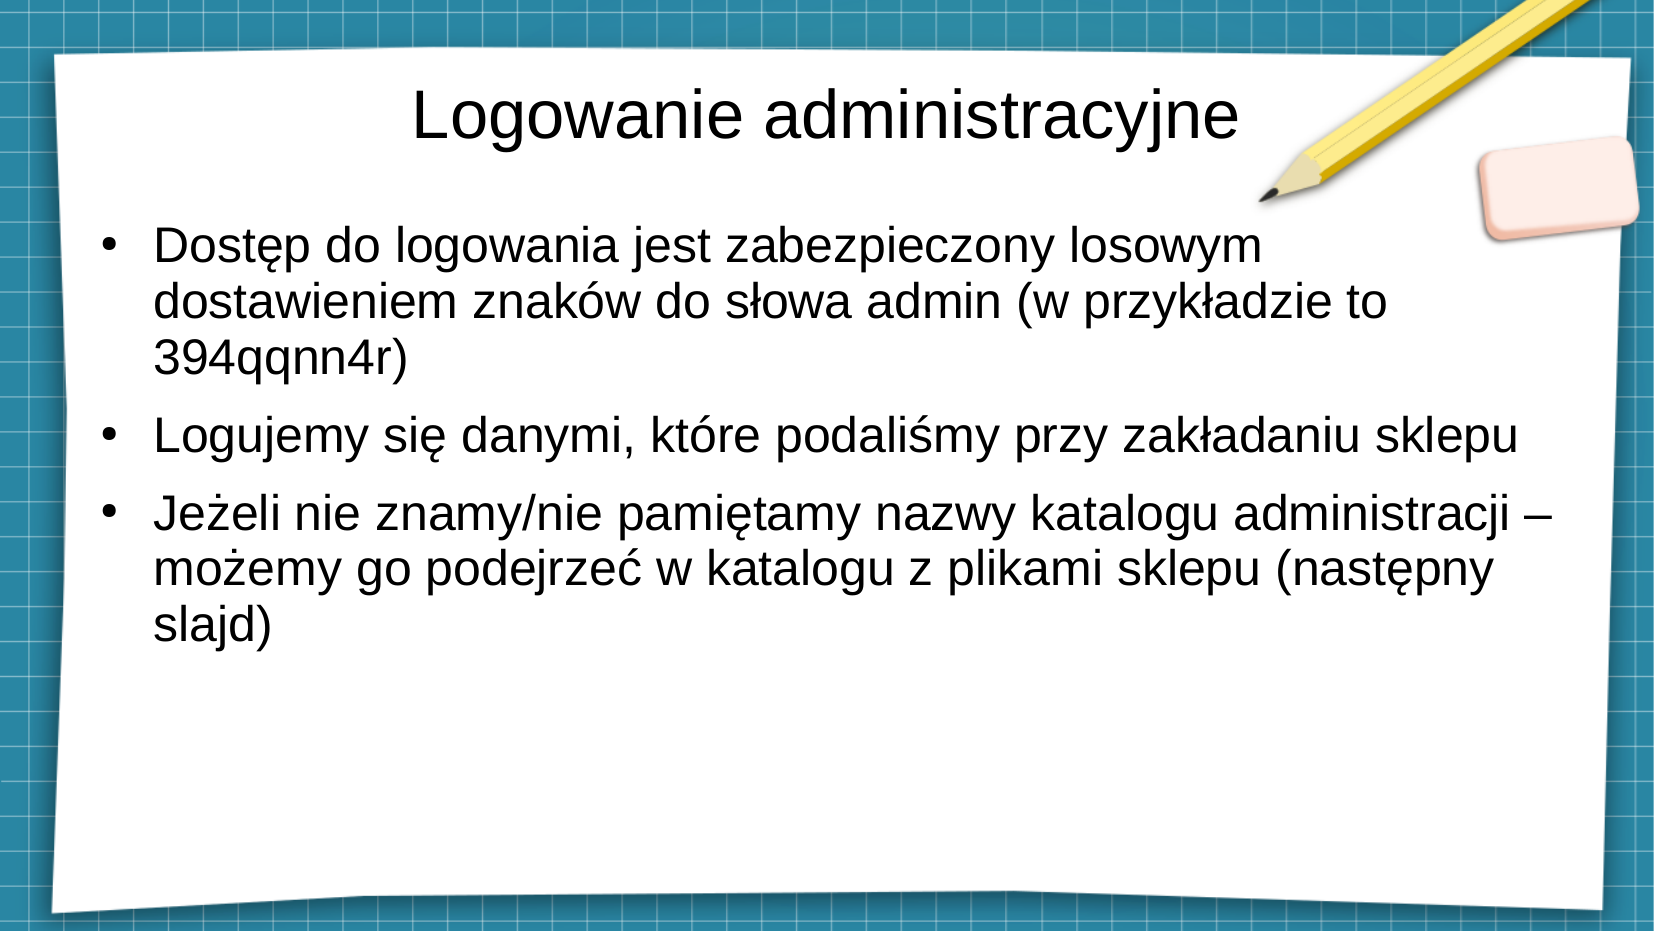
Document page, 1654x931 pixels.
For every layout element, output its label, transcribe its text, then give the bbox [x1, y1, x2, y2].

title Logowanie administracyjne [82, 37, 1571, 193]
list Dostęp do logowania jest zabezpieczony losowym dostawieniem znaków do słowa admin (w przykładzie to 394qqnn4r) Logujemy się danymi, które podaliśmy przy zakładaniu sklepu Jeżeli nie znamy/nie pamiętamy nazwy katalogu administracji – możemy go podejrzeć w katalogu z plikami sklepu (następny slajd) [82, 217, 1571, 758]
picture [0, 0, 1654, 931]
